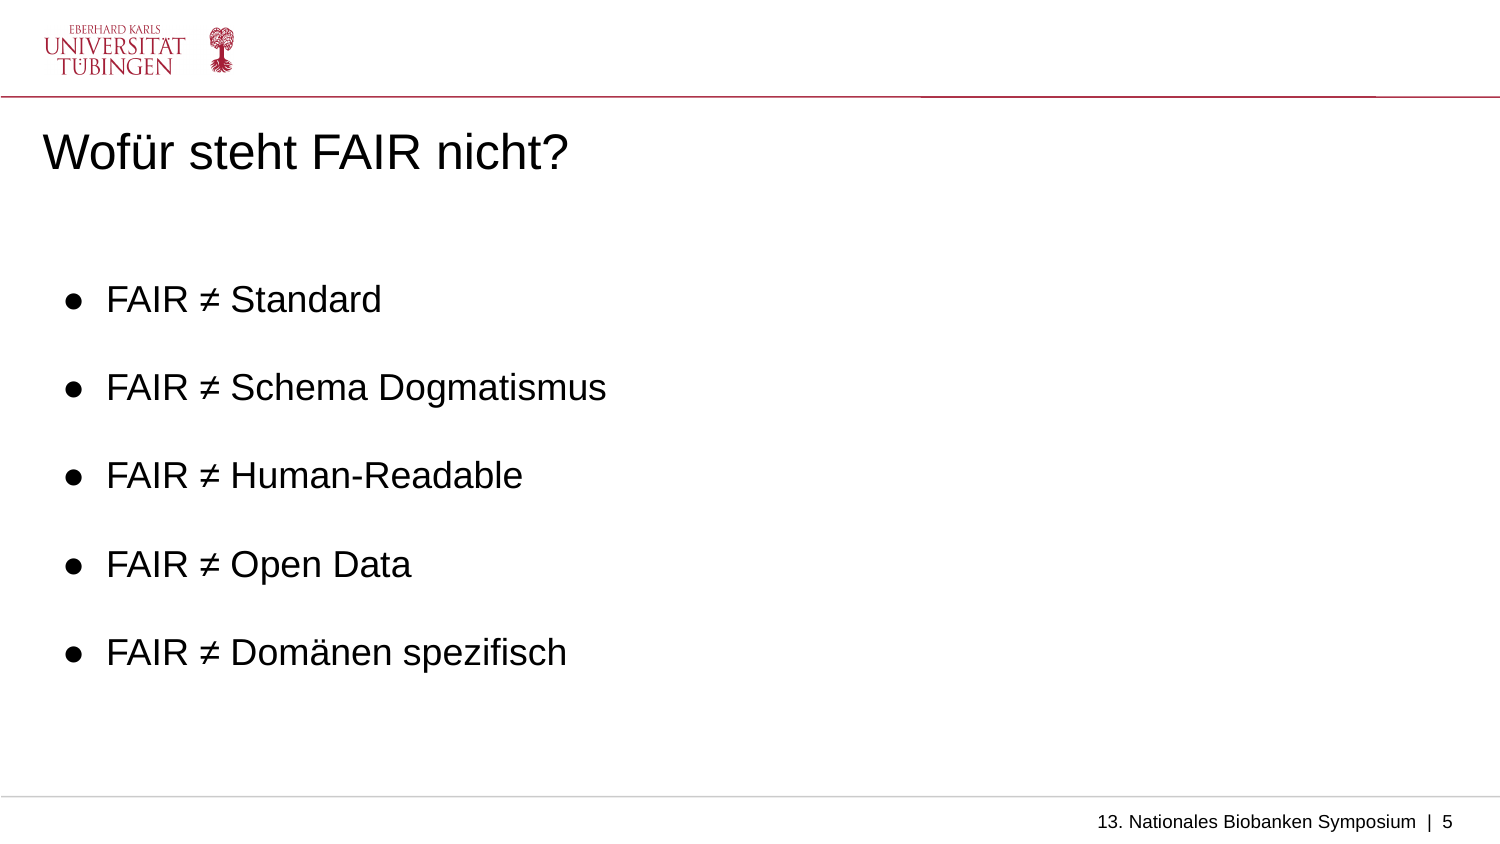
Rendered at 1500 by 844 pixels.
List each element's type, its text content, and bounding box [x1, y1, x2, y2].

picture [44, 25, 234, 75]
title Wofür steht FAIR nicht? [27, 104, 1434, 190]
list ● FAIR ≠ Standard ● FAIR ≠ Schema Dogmatismus ● FAIR ≠ Human-Readable ● FAIR ≠ Open Data ● FAIR ≠ Domänen spezifisch [47, 237, 1453, 797]
